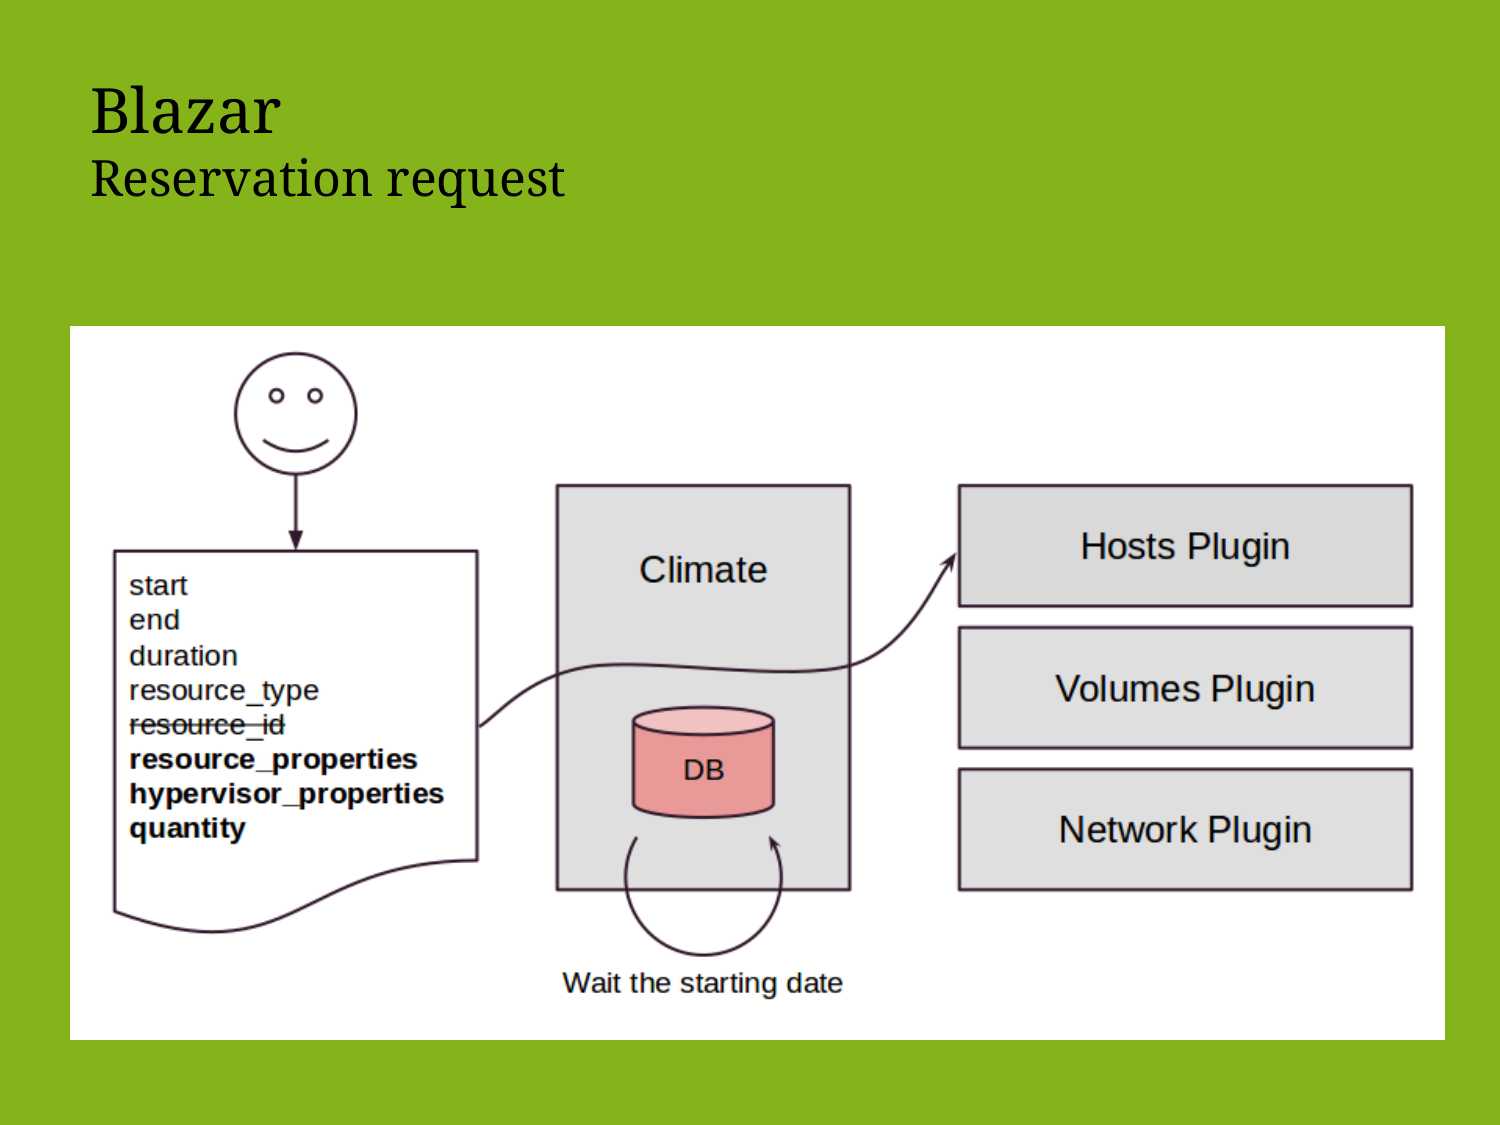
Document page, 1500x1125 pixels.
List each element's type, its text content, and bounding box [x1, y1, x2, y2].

title Blazar Reservation request [75, 45, 1426, 233]
picture [70, 326, 1445, 1040]
